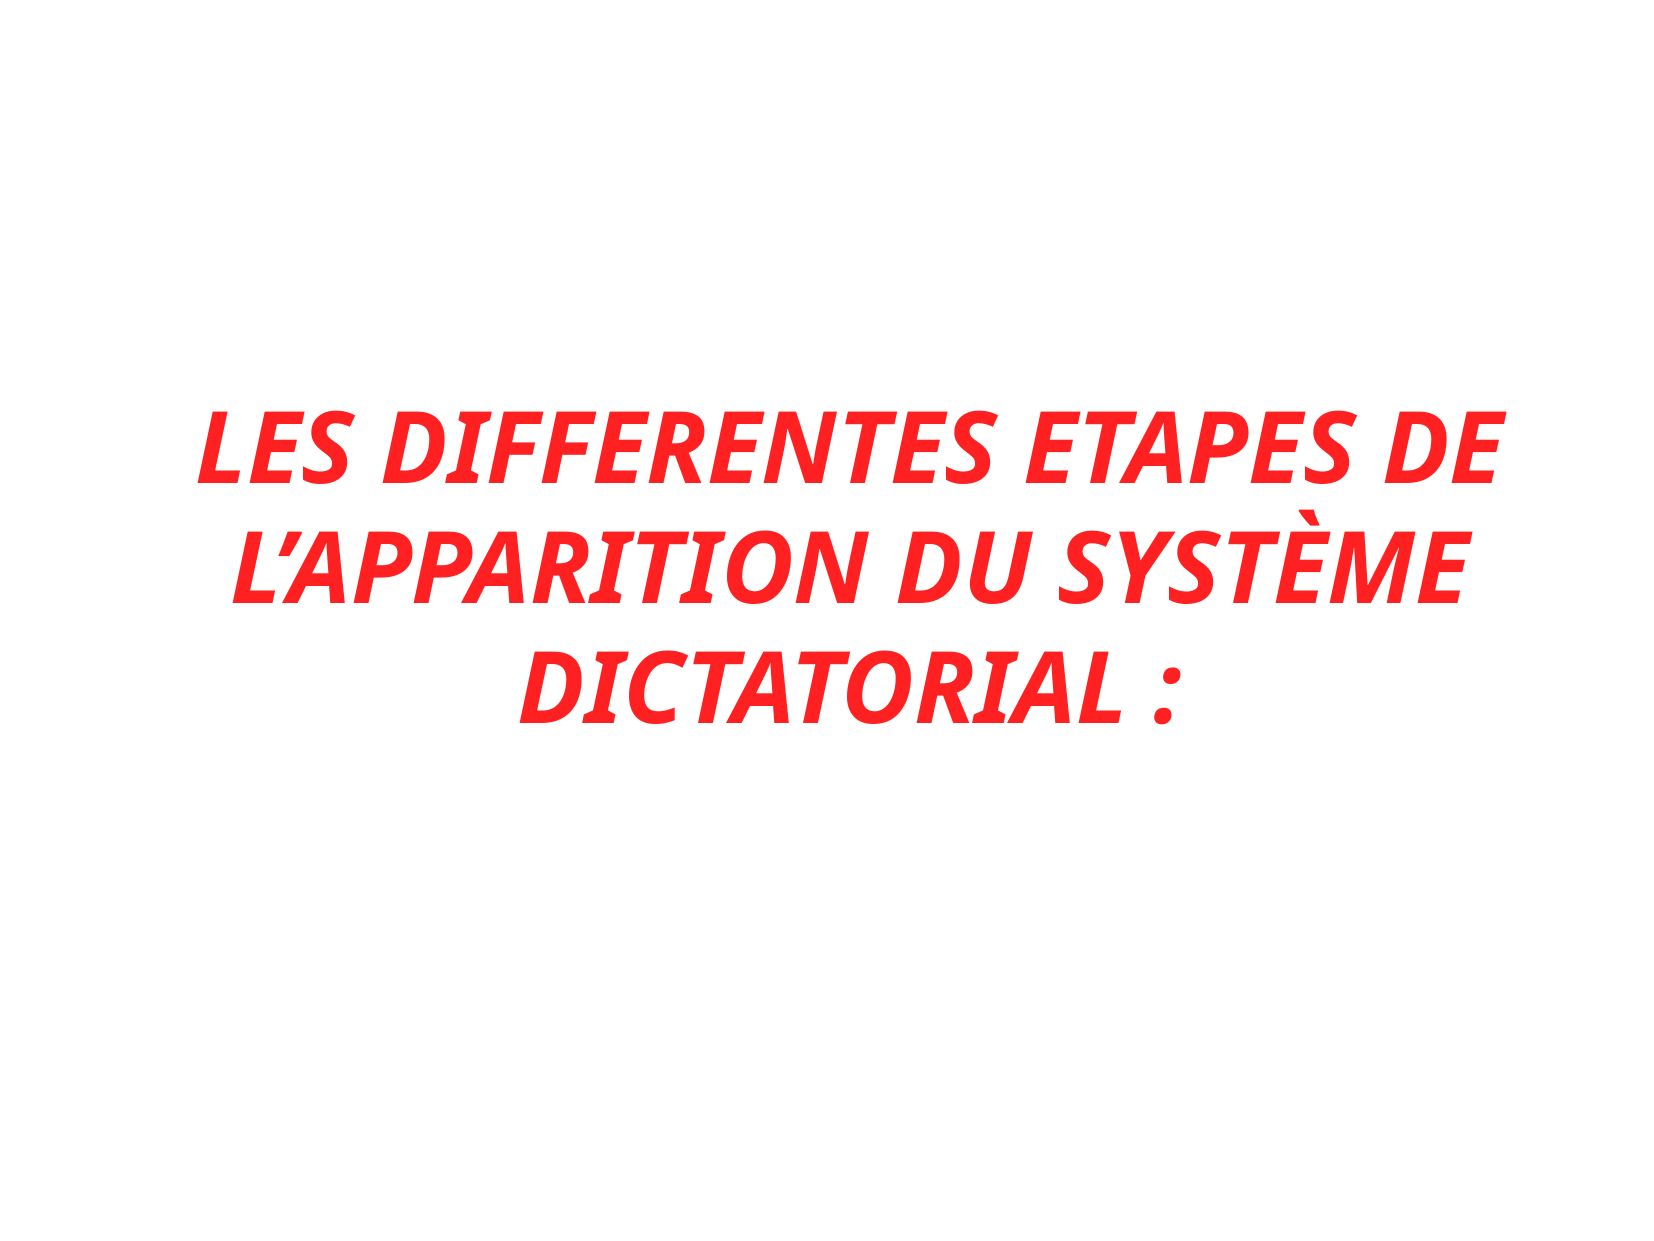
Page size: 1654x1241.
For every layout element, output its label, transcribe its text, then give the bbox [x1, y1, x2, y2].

title LES DIFFERENTES ETAPES DE L’APPARITION DU SYSTÈME DICTATORIAL : [141, 383, 1560, 739]
